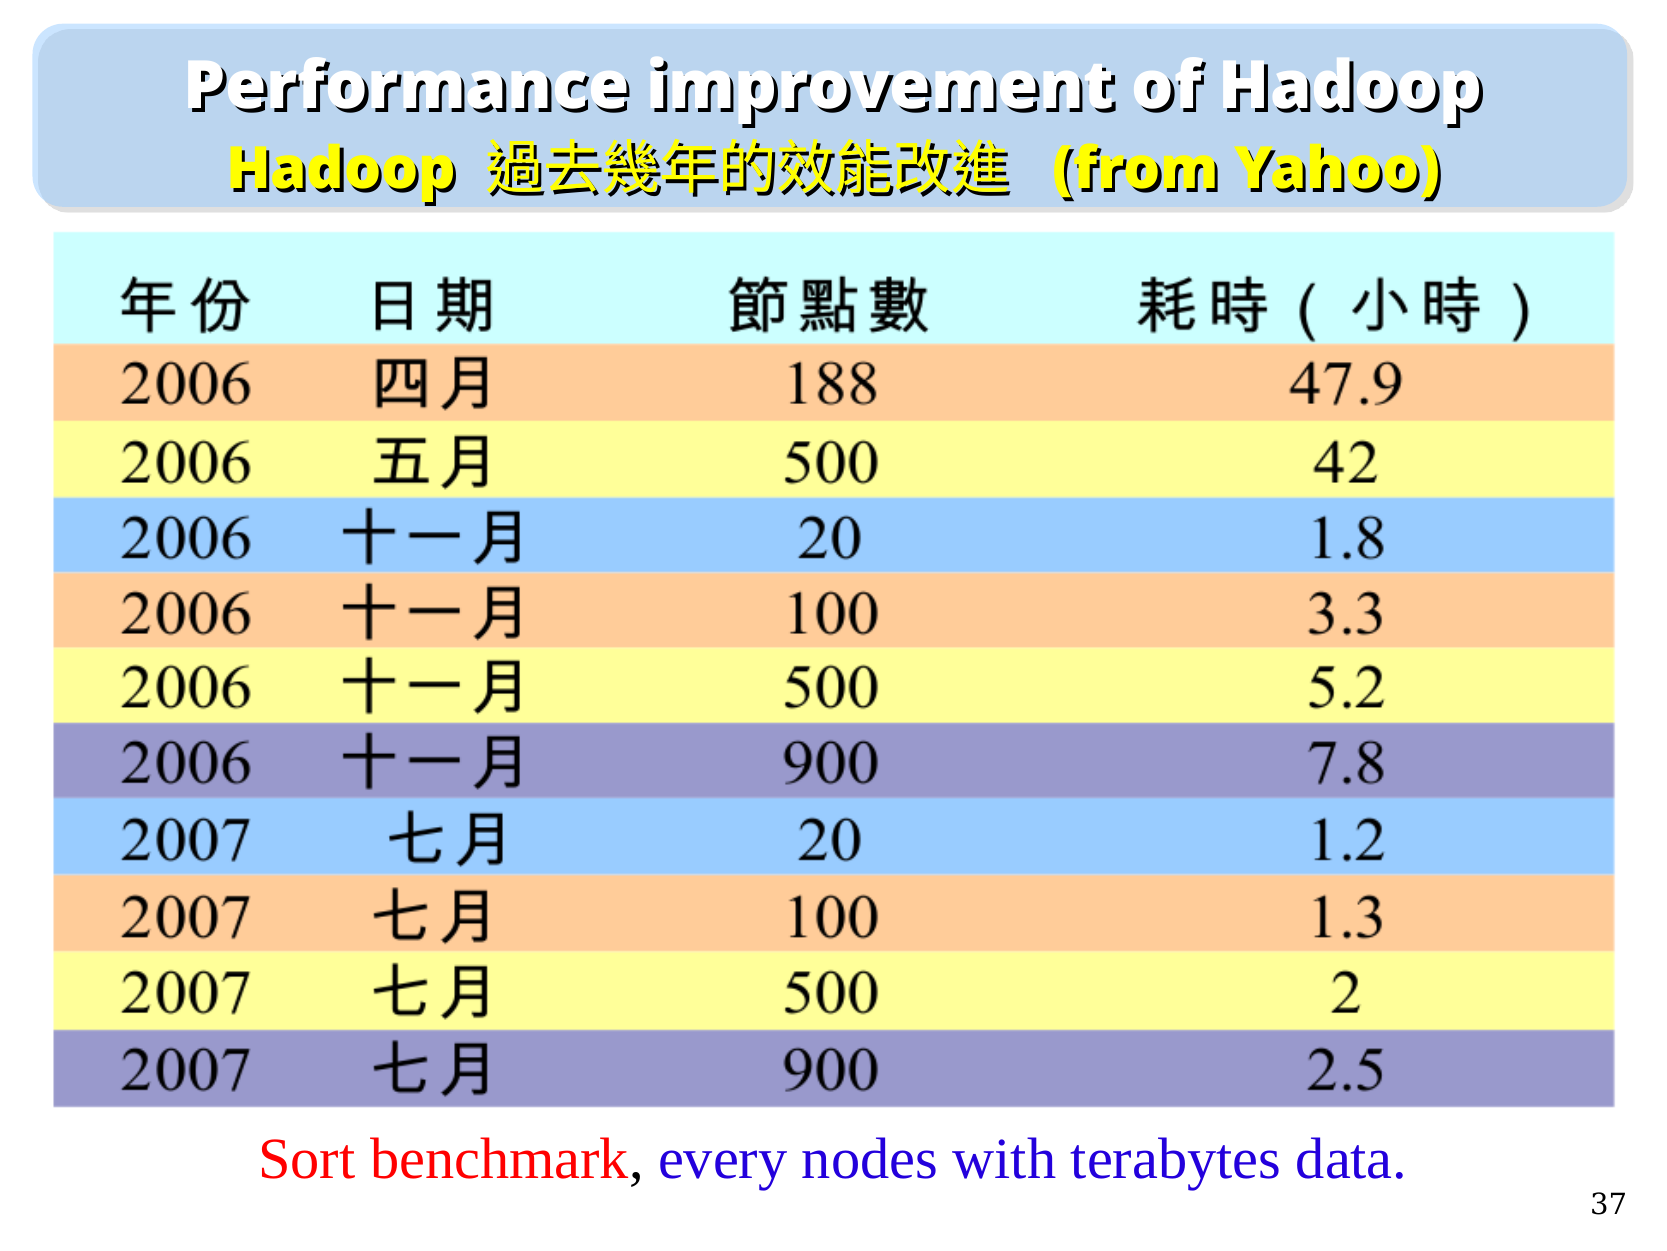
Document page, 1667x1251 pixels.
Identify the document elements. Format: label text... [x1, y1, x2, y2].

picture [47, 229, 1622, 1116]
text_box Sort benchmark, every nodes with terabytes data. [59, 1116, 1607, 1199]
title Performance improvement of Hadoop Hadoop 過去幾年的效能改進 (from Yahoo) [124, 28, 1542, 205]
text_box [32, 23, 1628, 207]
